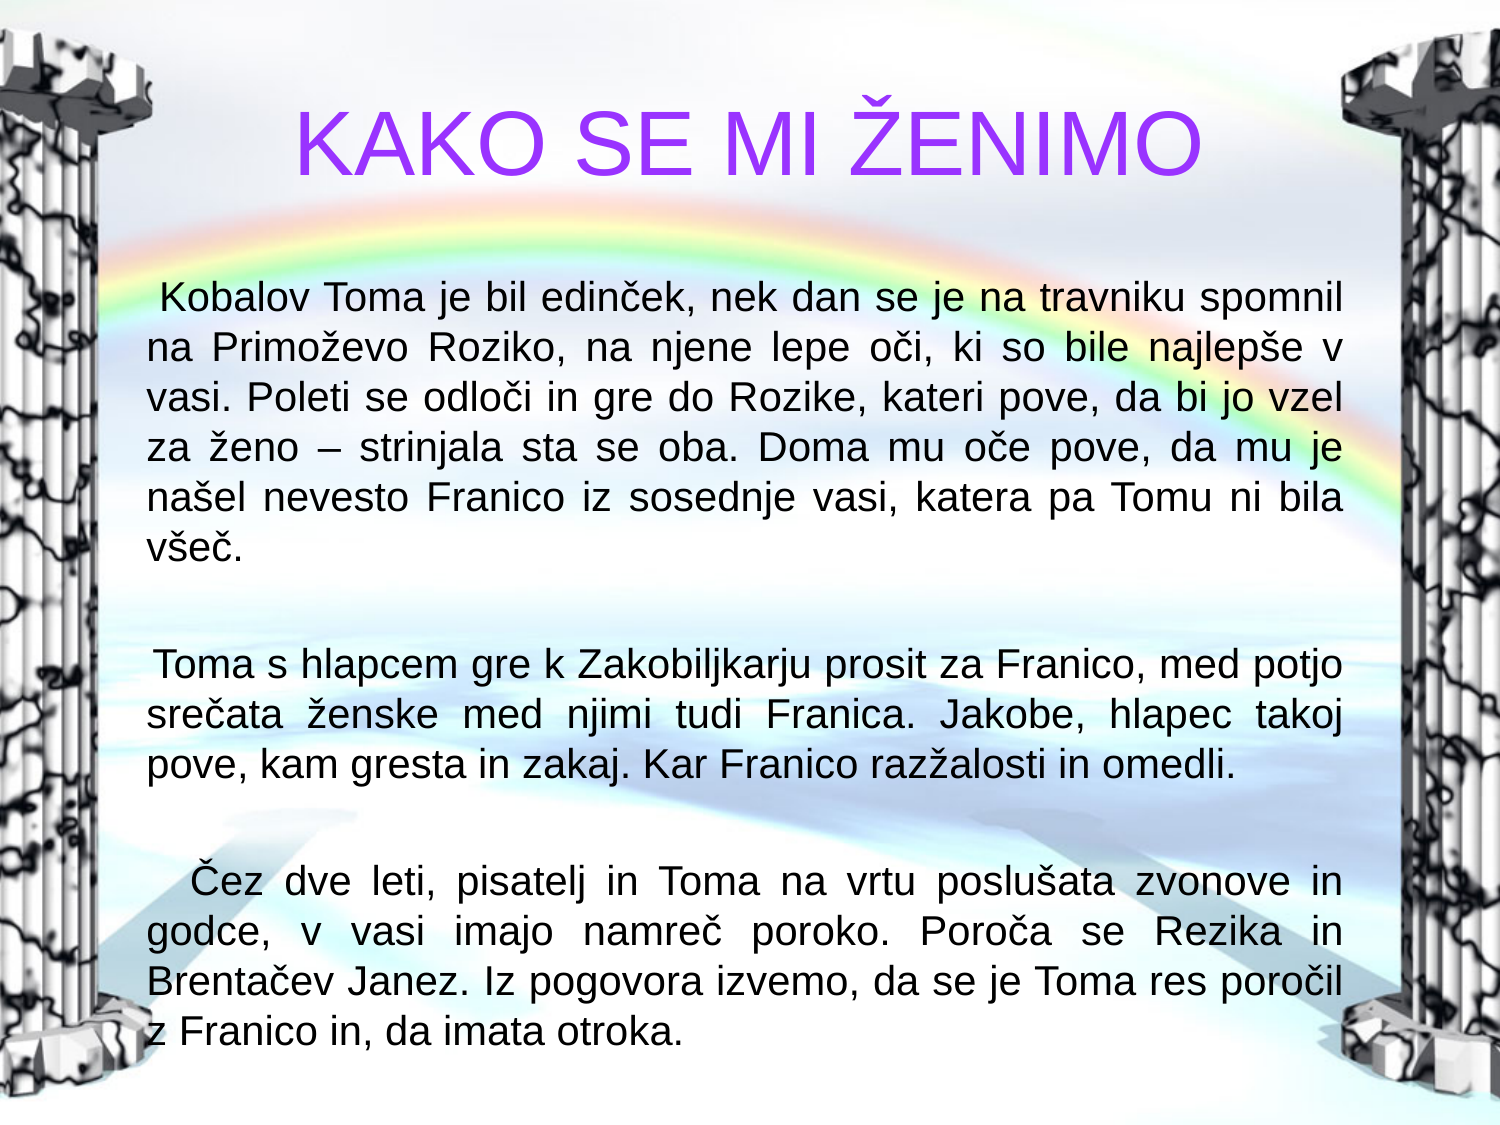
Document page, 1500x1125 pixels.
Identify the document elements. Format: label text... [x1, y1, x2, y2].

list Kobalov Toma je bil edinček, nek dan se je na travniku spomnil na Primoževo Roziko, na njene lepe oči, ki so bile najlepše v vasi. Poleti se odloči in gre do Rozike, kateri pove, da bi jo vzel za ženo – strinjala sta se oba. Doma mu oče pove, da mu je našel nevesto Franico iz sosednje vasi, katera pa Tomu ni bila všeč. Toma s hlapcem gre k Zakobiljkarju prosit za Franico, med potjo srečata ženske med njimi tudi Franica. Jakobe, hlapec takoj pove, kam gresta in zakaj. Kar Franico razžalosti in omedli. Čez dve leti, pisatelj in Toma na vrtu poslušata zvonove in godce, v vasi imajo namreč poroko. Poroča se Rezika in Brentačev Janez. Iz pogovora izvemo, da se je Toma res poročil z Franico in, da imata otroka. [75, 262, 1360, 1020]
picture [0, 0, 1500, 1125]
title KAKO SE MI ŽENIMO [75, 45, 1425, 233]
